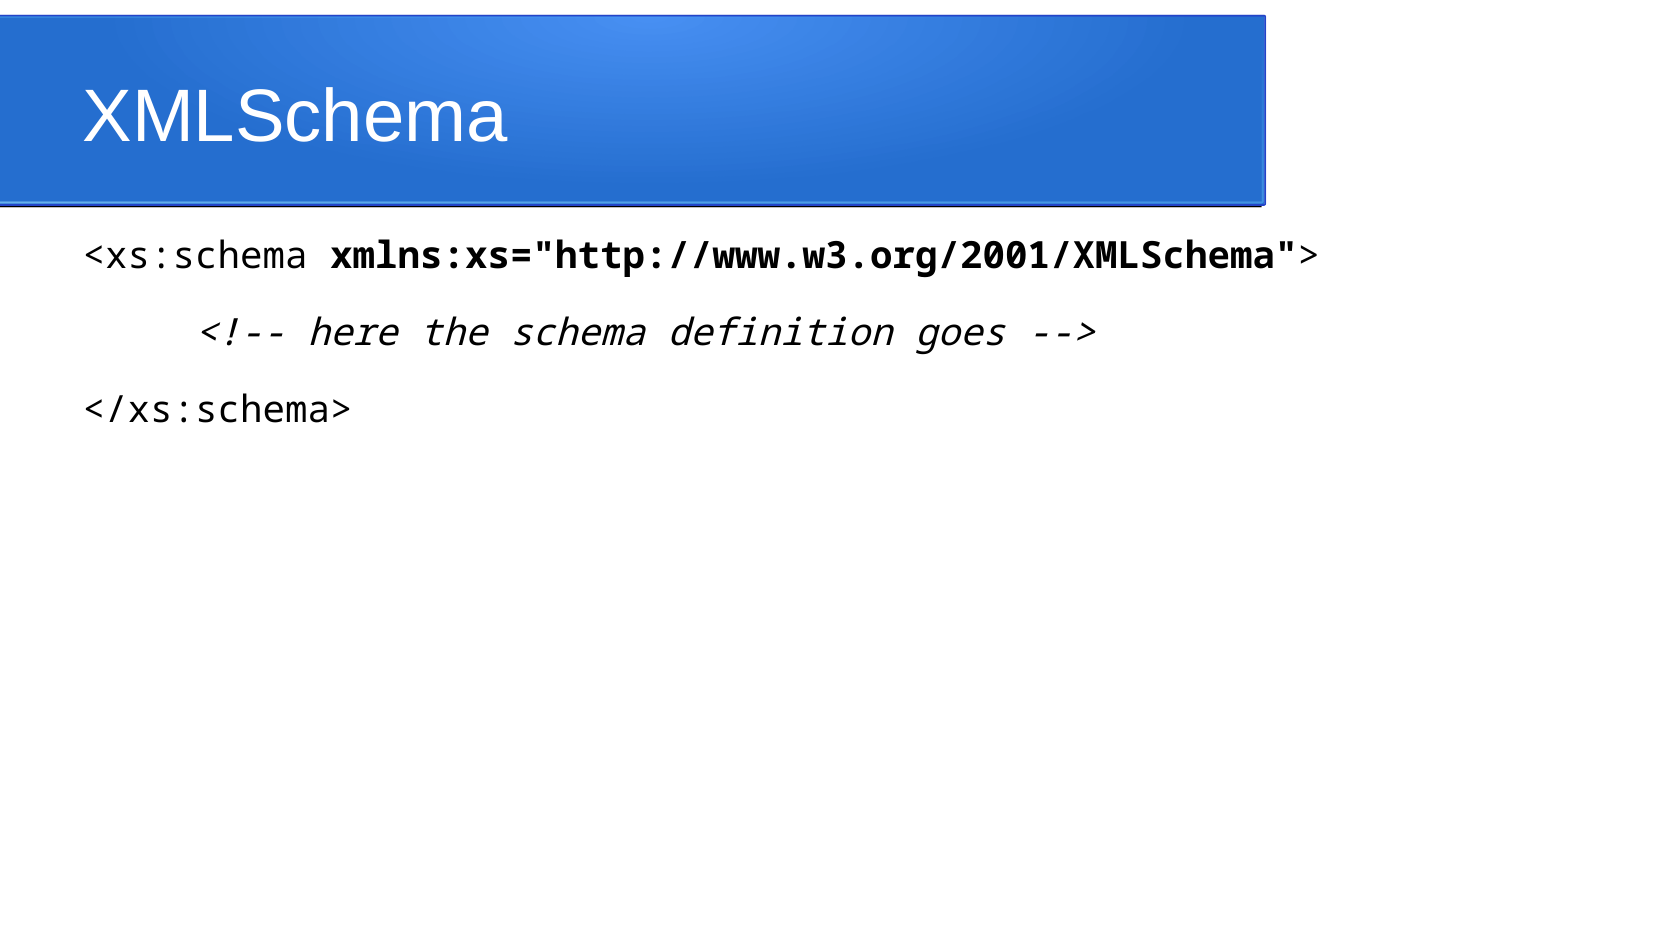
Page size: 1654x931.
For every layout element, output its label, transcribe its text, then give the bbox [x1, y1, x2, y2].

text_box <xs:schema xmlns:xs="http://www.w3.org/2001/XMLSchema"> <!-- here the schema definition goes --> </xs:schema> [82, 224, 1571, 874]
text_box XMLSchema [82, 35, 1235, 189]
picture [0, 13, 1269, 211]
